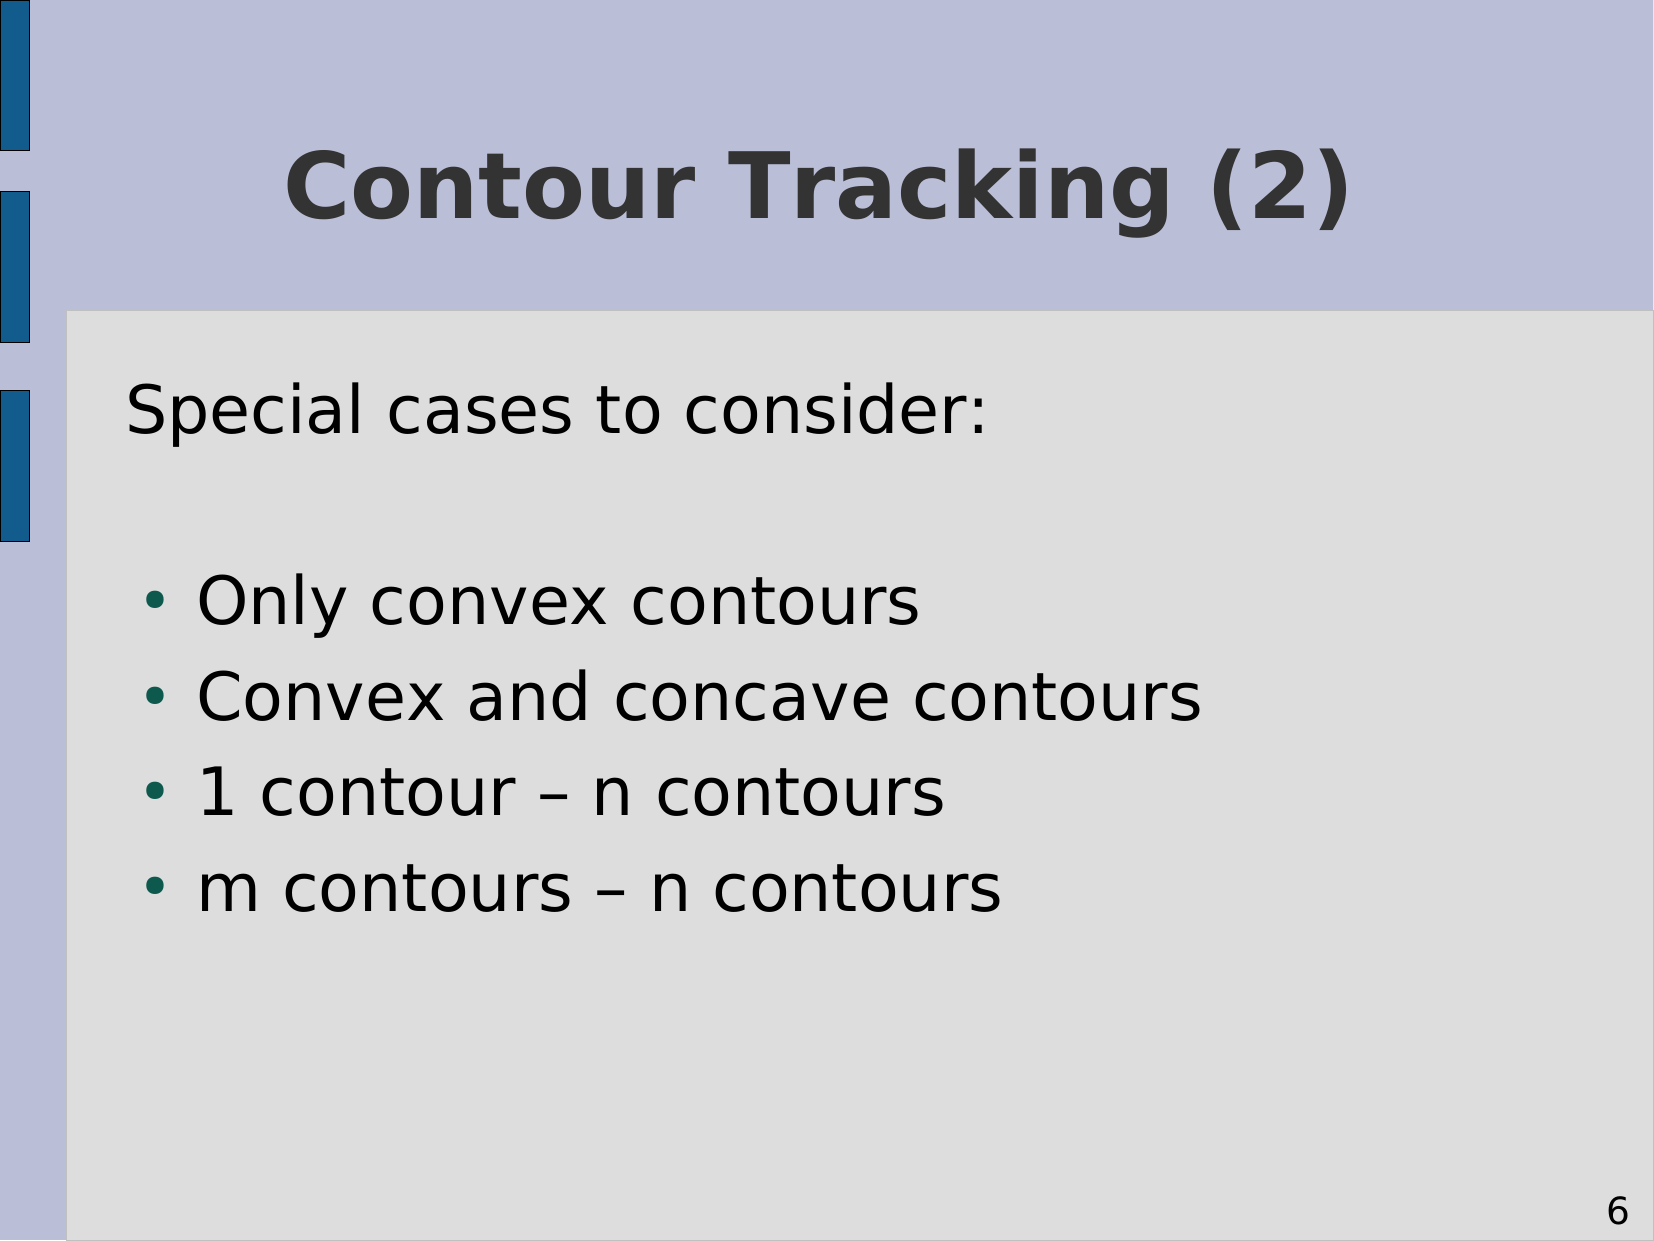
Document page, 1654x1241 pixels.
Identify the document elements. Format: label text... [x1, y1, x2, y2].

list Special cases to consider: Only convex contours Convex and concave contours 1 contour – n contours m contours – n contours [110, 364, 1530, 1109]
title Contour Tracking (2) [110, 41, 1530, 249]
